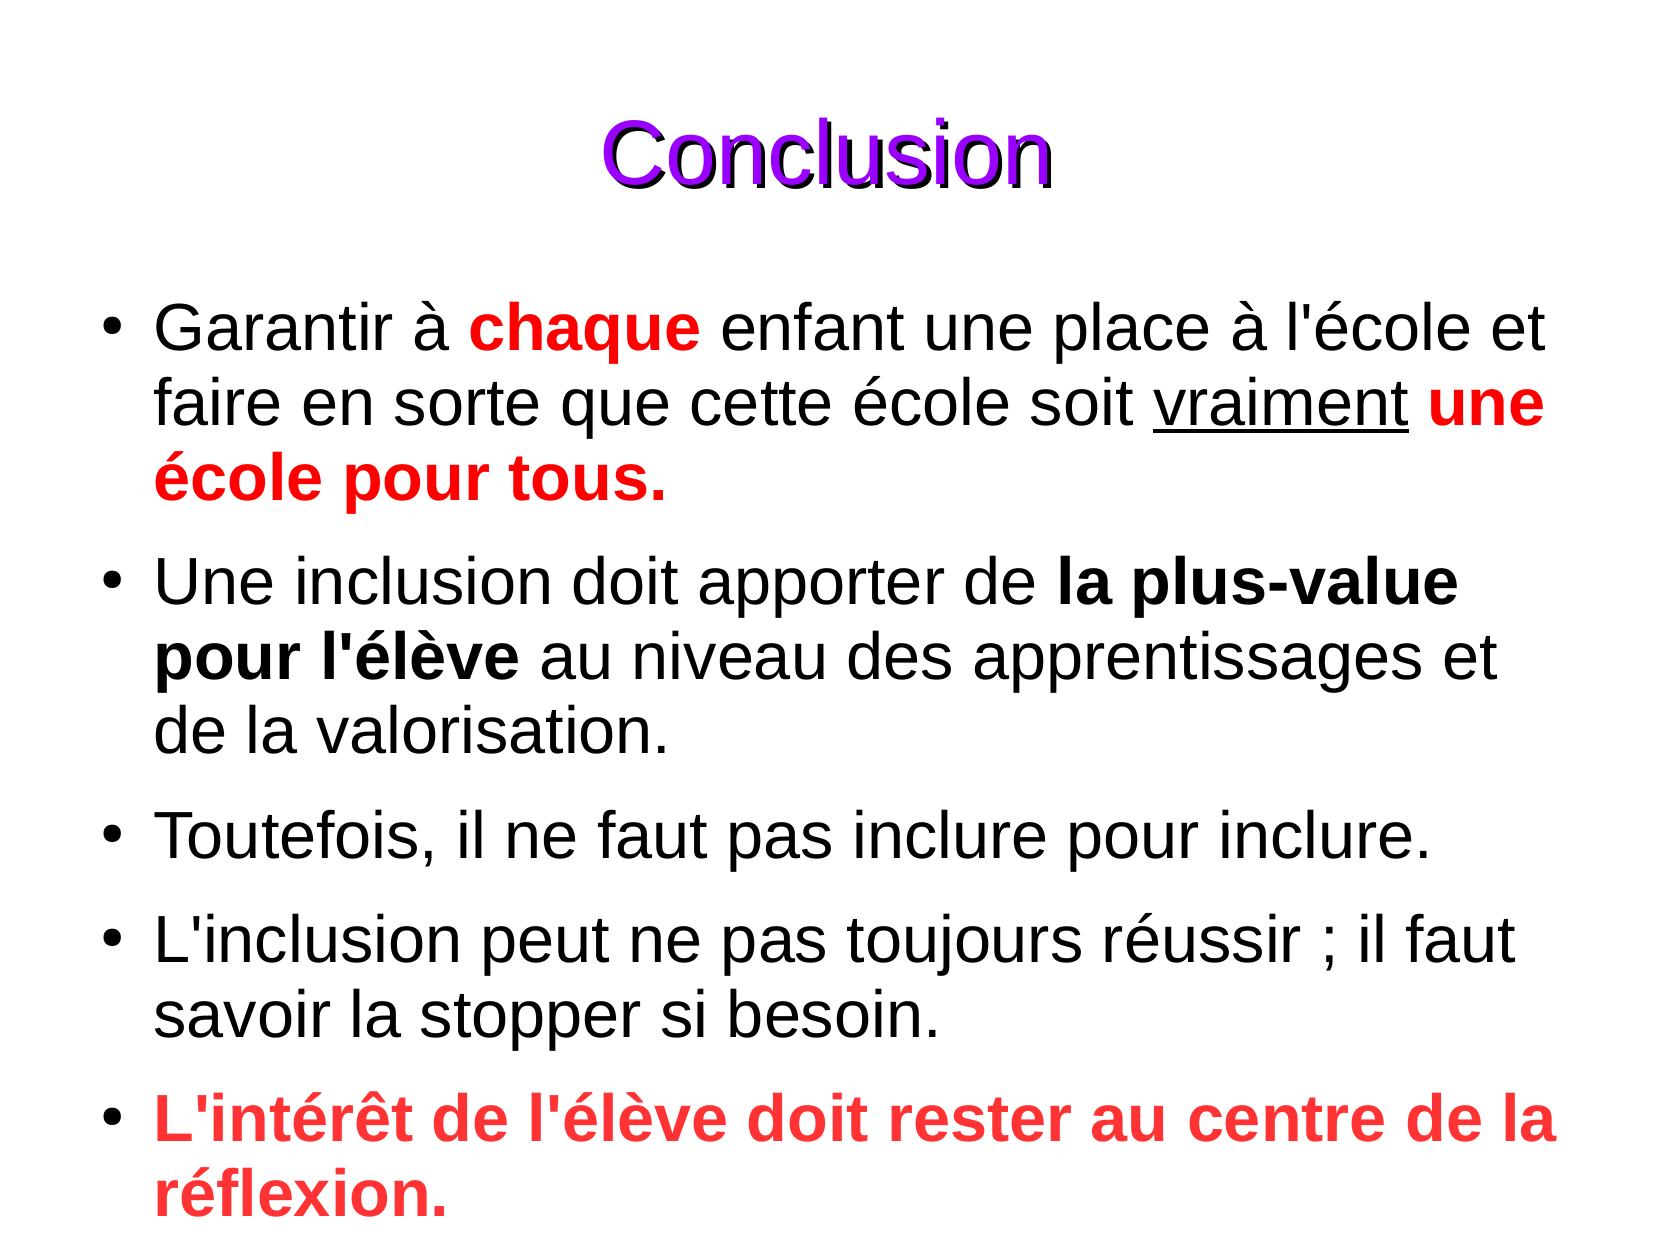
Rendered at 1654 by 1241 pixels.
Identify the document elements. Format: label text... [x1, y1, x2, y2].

title Conclusion [82, 49, 1571, 257]
list Garantir à chaque enfant une place à l'école et faire en sorte que cette école soit vraiment une école pour tous. Une inclusion doit apporter de la plus-value pour l'élève au niveau des apprentissages et de la valorisation. Toutefois, il ne faut pas inclure pour inclure. L'inclusion peut ne pas toujours réussir ; il faut savoir la stopper si besoin. L'intérêt de l'élève doit rester au centre de la réflexion. [82, 290, 1571, 1231]
